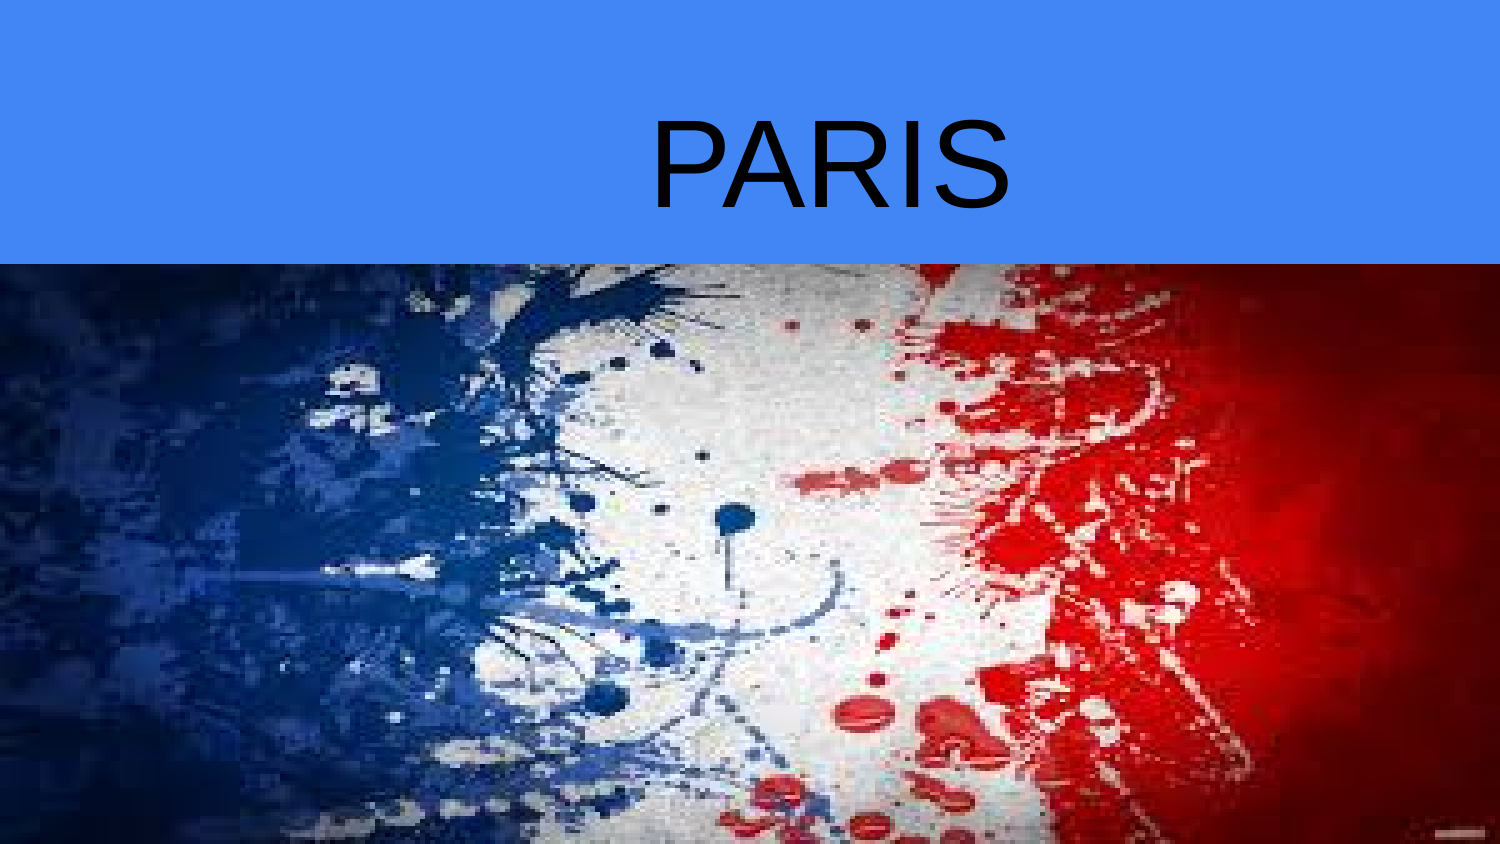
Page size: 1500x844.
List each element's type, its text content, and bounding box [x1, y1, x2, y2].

picture [0, 264, 1500, 844]
list [41, 427, 1390, 844]
title PARIS [77, 53, 1427, 248]
